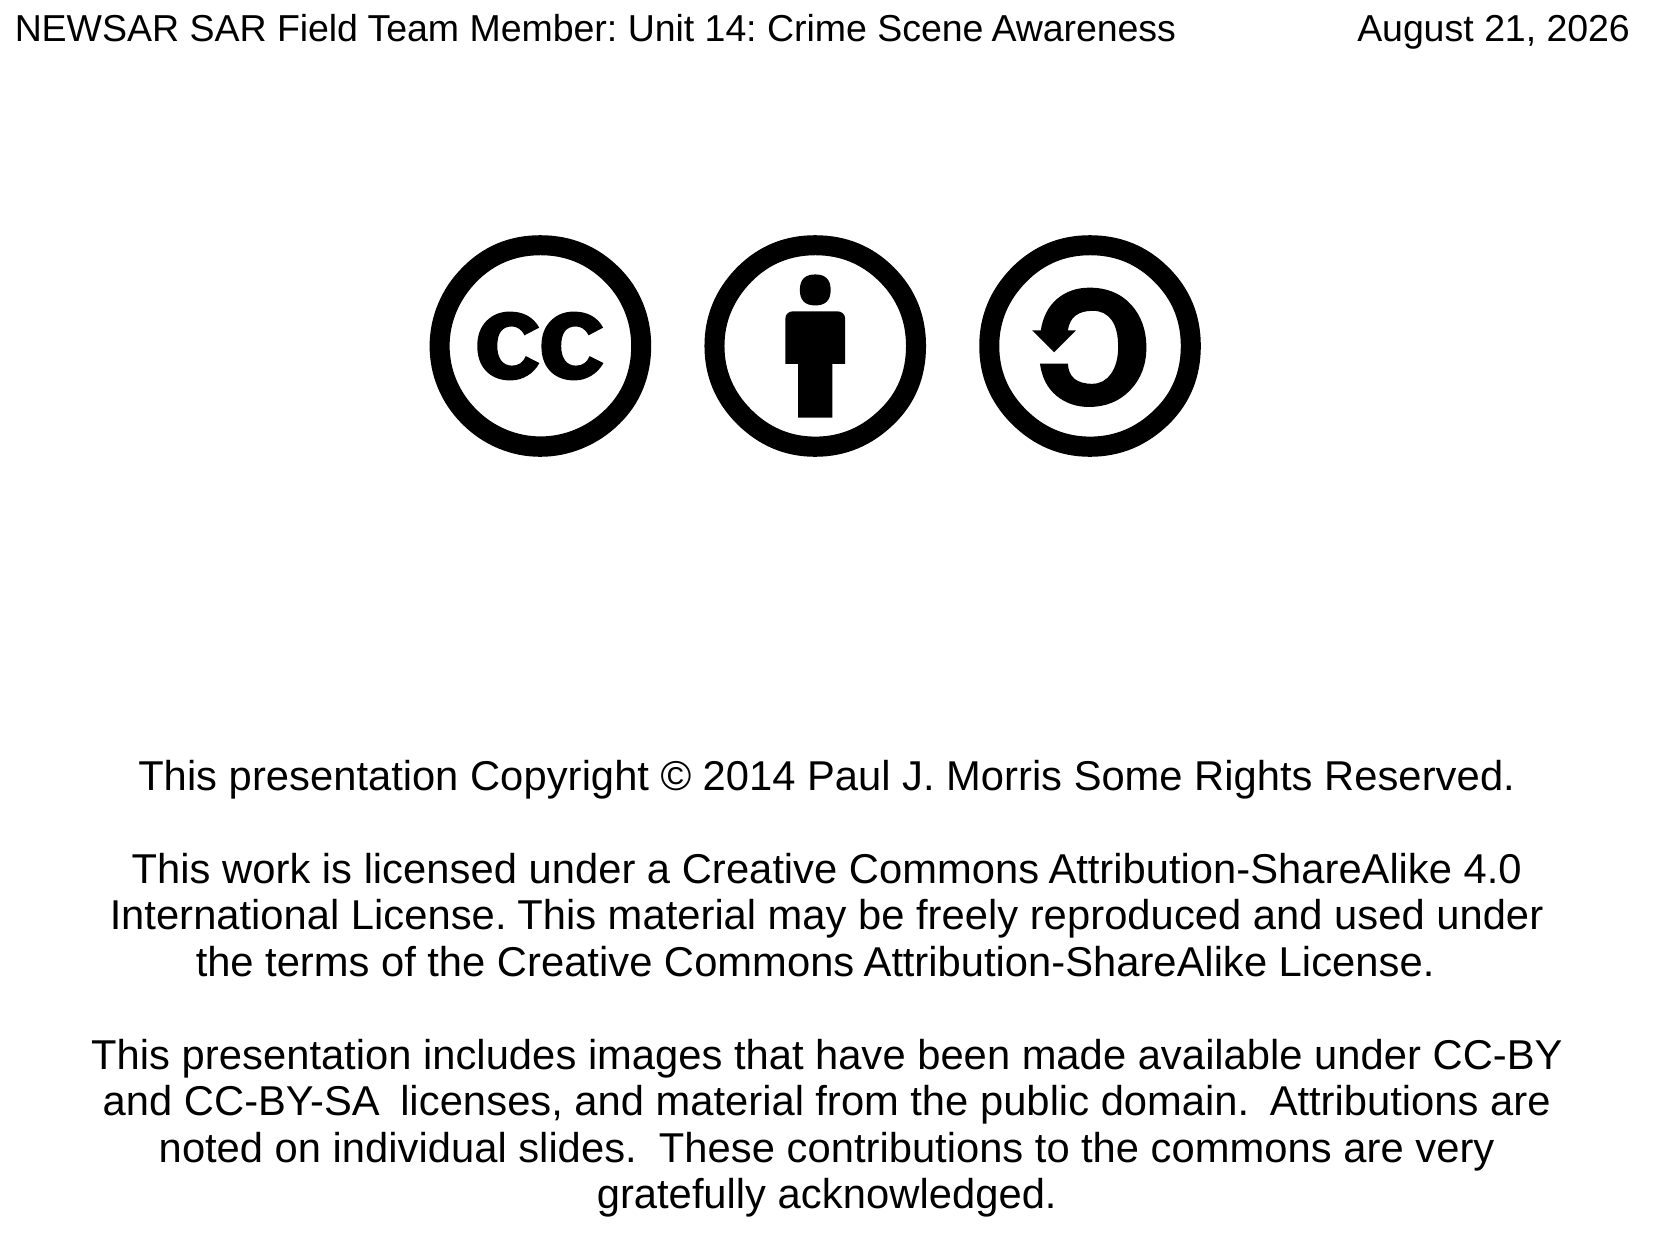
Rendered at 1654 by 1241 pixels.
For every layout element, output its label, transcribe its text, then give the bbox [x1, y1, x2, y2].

picture [427, 233, 653, 459]
text_box February 19, 2020 [1198, 0, 1645, 57]
picture [977, 233, 1203, 459]
text_box NEWSAR SAR Field Team Member: Unit 14: Crime Scene Awareness [0, 0, 1192, 57]
picture [702, 233, 928, 459]
text_box This presentation Copyright © 2014 Paul J. Morris Some Rights Reserved. This work is licensed under a Creative Commons Attribution-ShareAlike 4.0 International License. This material may be freely reproduced and used under the terms of the Creative Commons Attribution-ShareAlike License. This presentation includes images that have been made available under CC-BY and CC-BY-SA licenses, and material from the public domain. Attributions are noted on individual slides. These contributions to the commons are very gratefully acknowledged. [82, 739, 1571, 1231]
